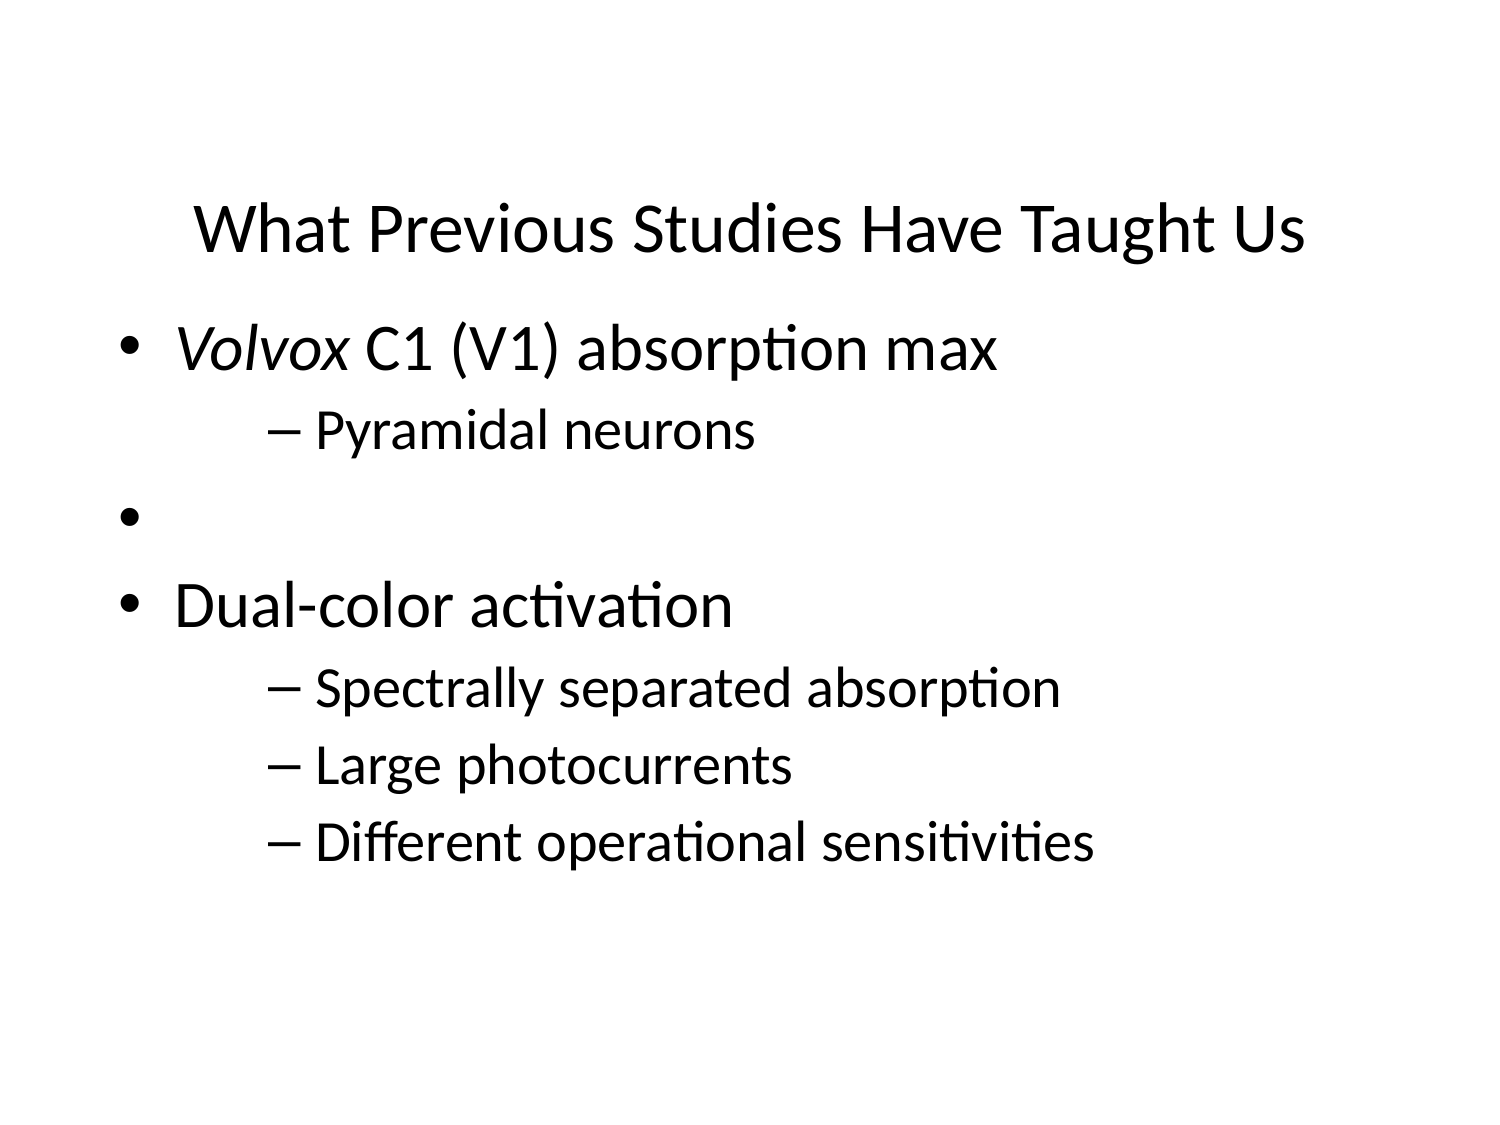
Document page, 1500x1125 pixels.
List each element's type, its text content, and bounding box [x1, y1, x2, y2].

list Volvox C1 (V1) absorption max Pyramidal neurons Dual-color activation Spectrally separated absorption Large photocurrents Different operational sensitivities [103, 305, 1397, 923]
title What Previous Studies Have Taught Us [103, 141, 1397, 305]
